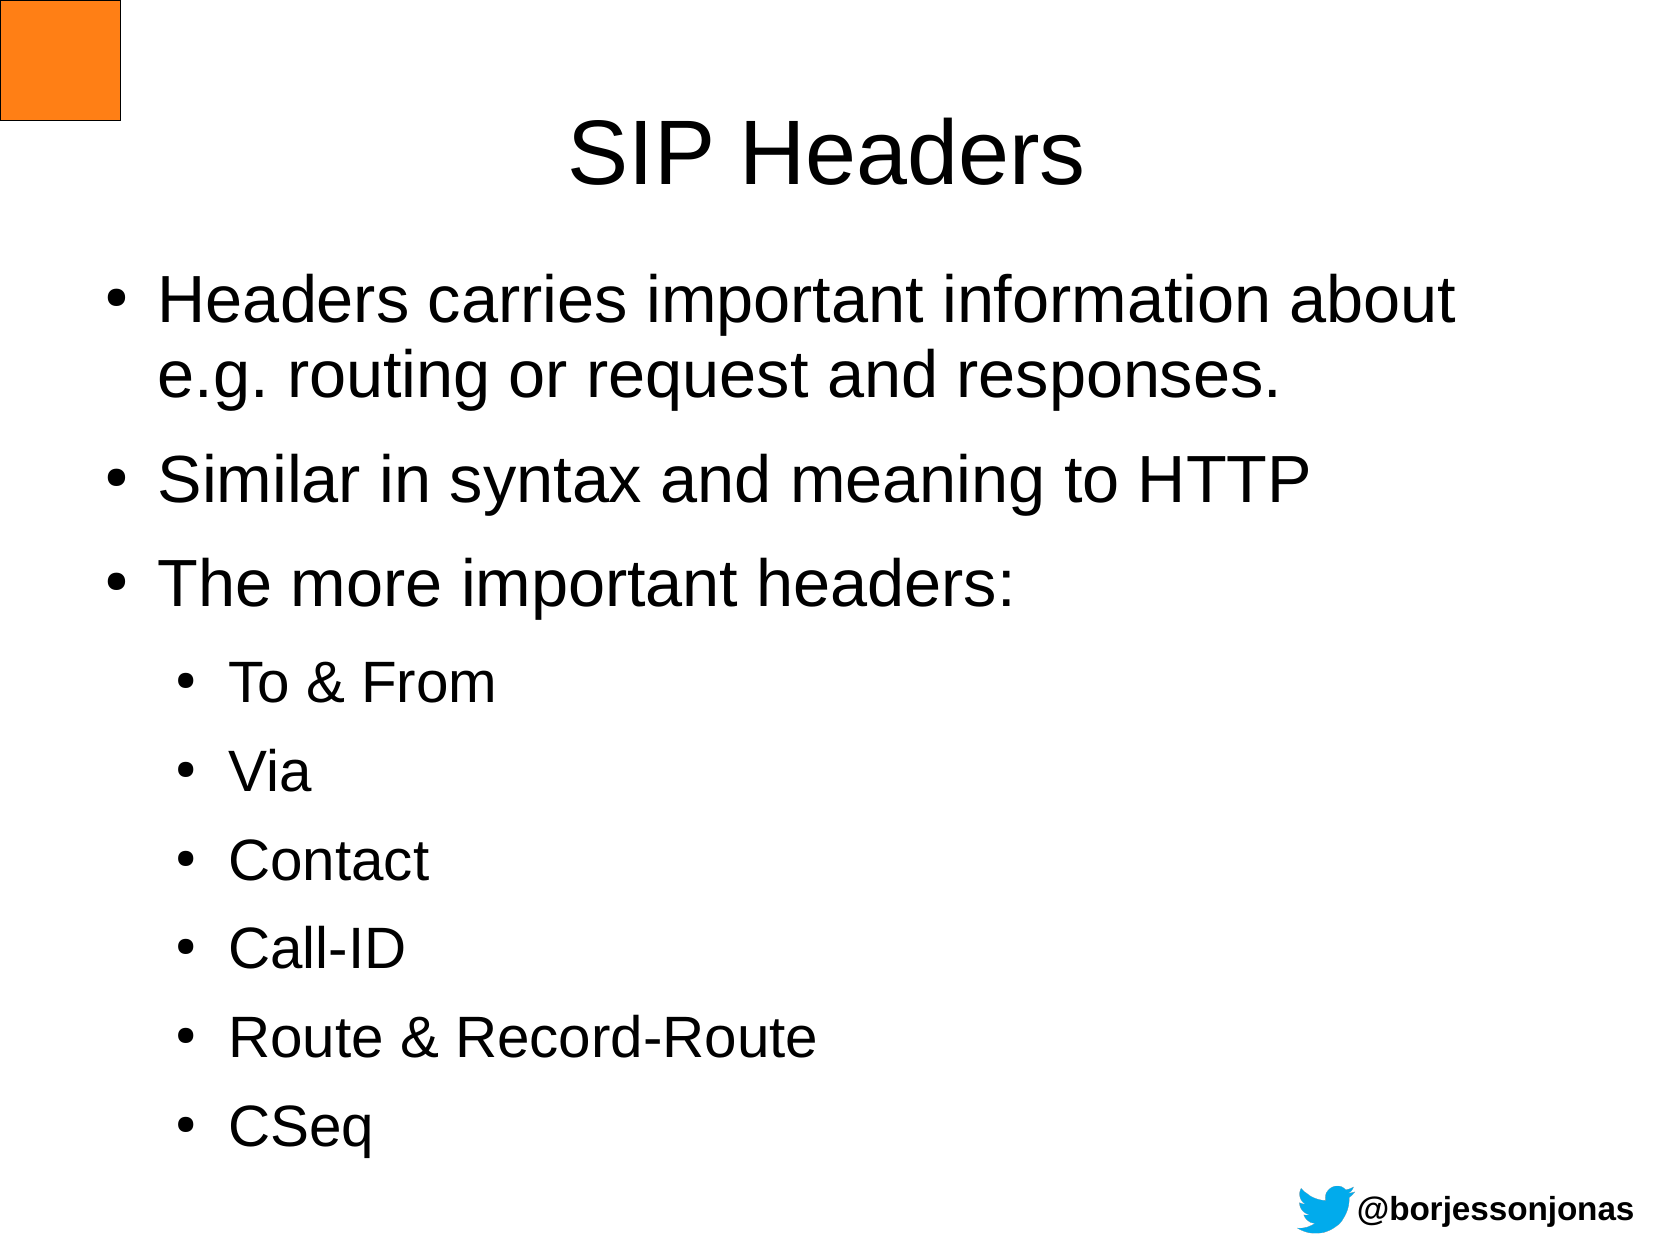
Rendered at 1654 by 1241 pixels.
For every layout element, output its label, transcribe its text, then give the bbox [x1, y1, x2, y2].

list Headers carries important information about e.g. routing or request and responses. Similar in syntax and meaning to HTTP The more important headers: To & From Via Contact Call-ID Route & Record-Route CSeq [86, 262, 1576, 1159]
picture [1277, 1160, 1375, 1241]
title SIP Headers [82, 49, 1571, 257]
